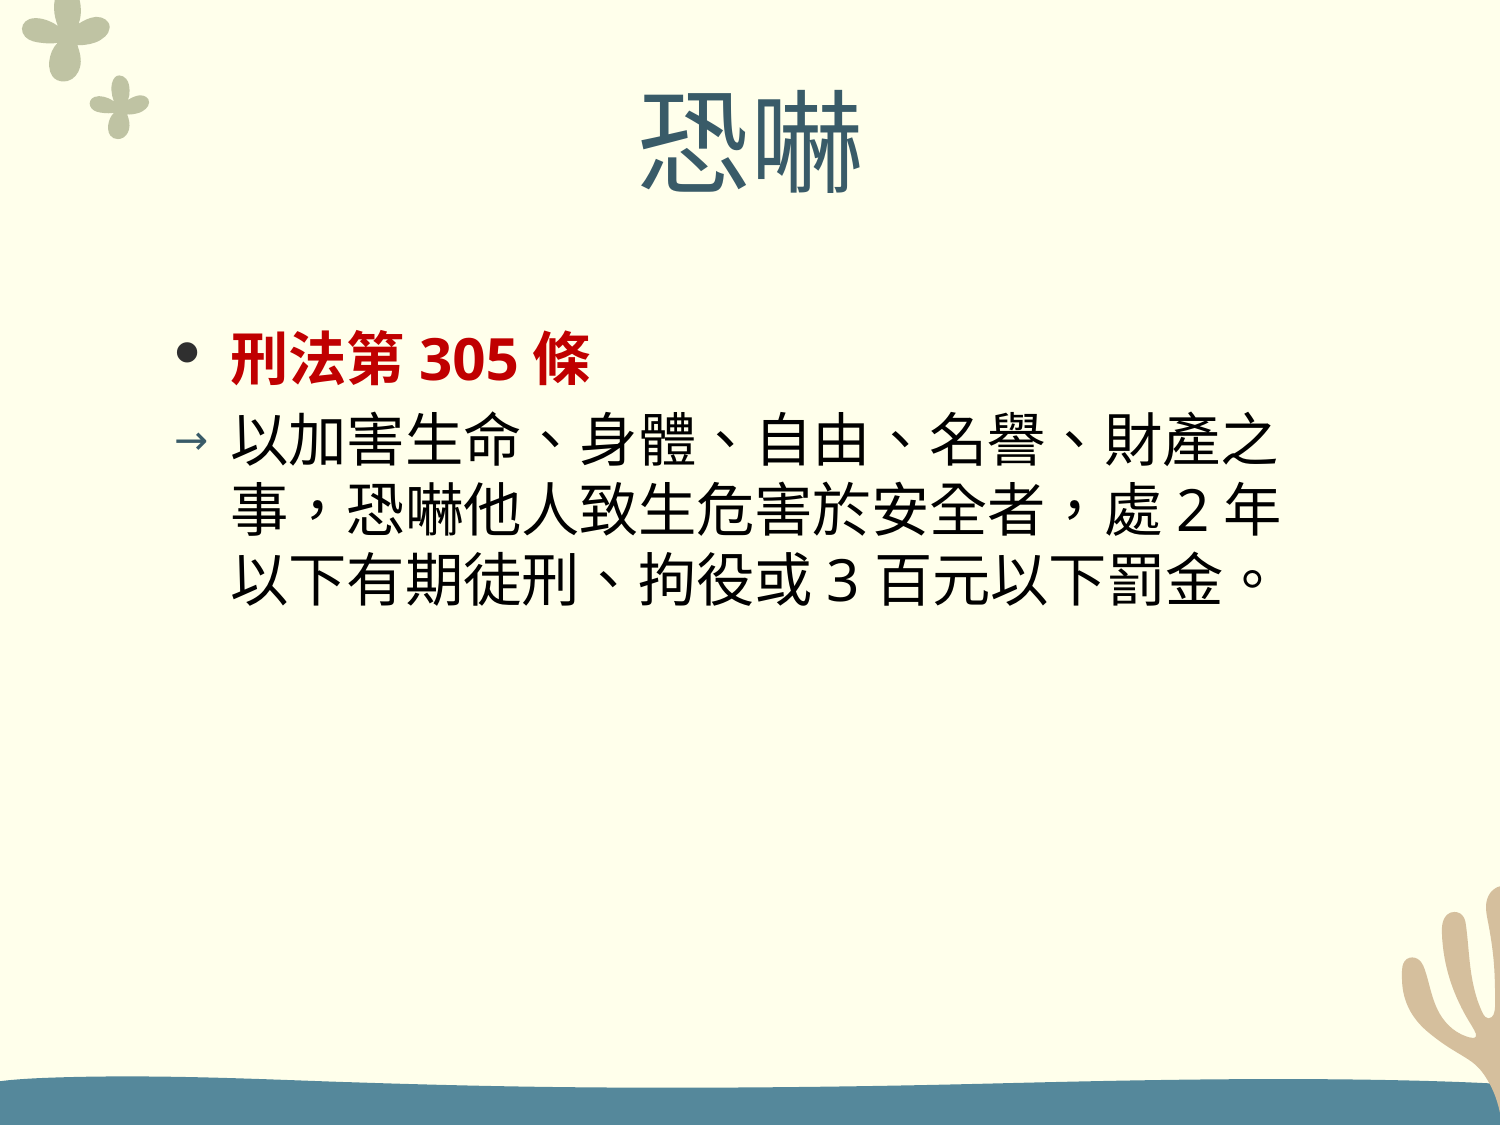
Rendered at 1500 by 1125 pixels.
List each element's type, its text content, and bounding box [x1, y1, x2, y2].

title 恐嚇 [75, 45, 1425, 233]
list 刑法第305條 以加害生命、身體、自由、名譽、財產之事，恐嚇他人致生危害於安全者，處2年以下有期徒刑、拘役或3百元以下罰金。 [159, 314, 1353, 858]
text_box [0, 886, 1500, 1125]
text_box [89, 75, 150, 140]
text_box [21, 0, 110, 82]
